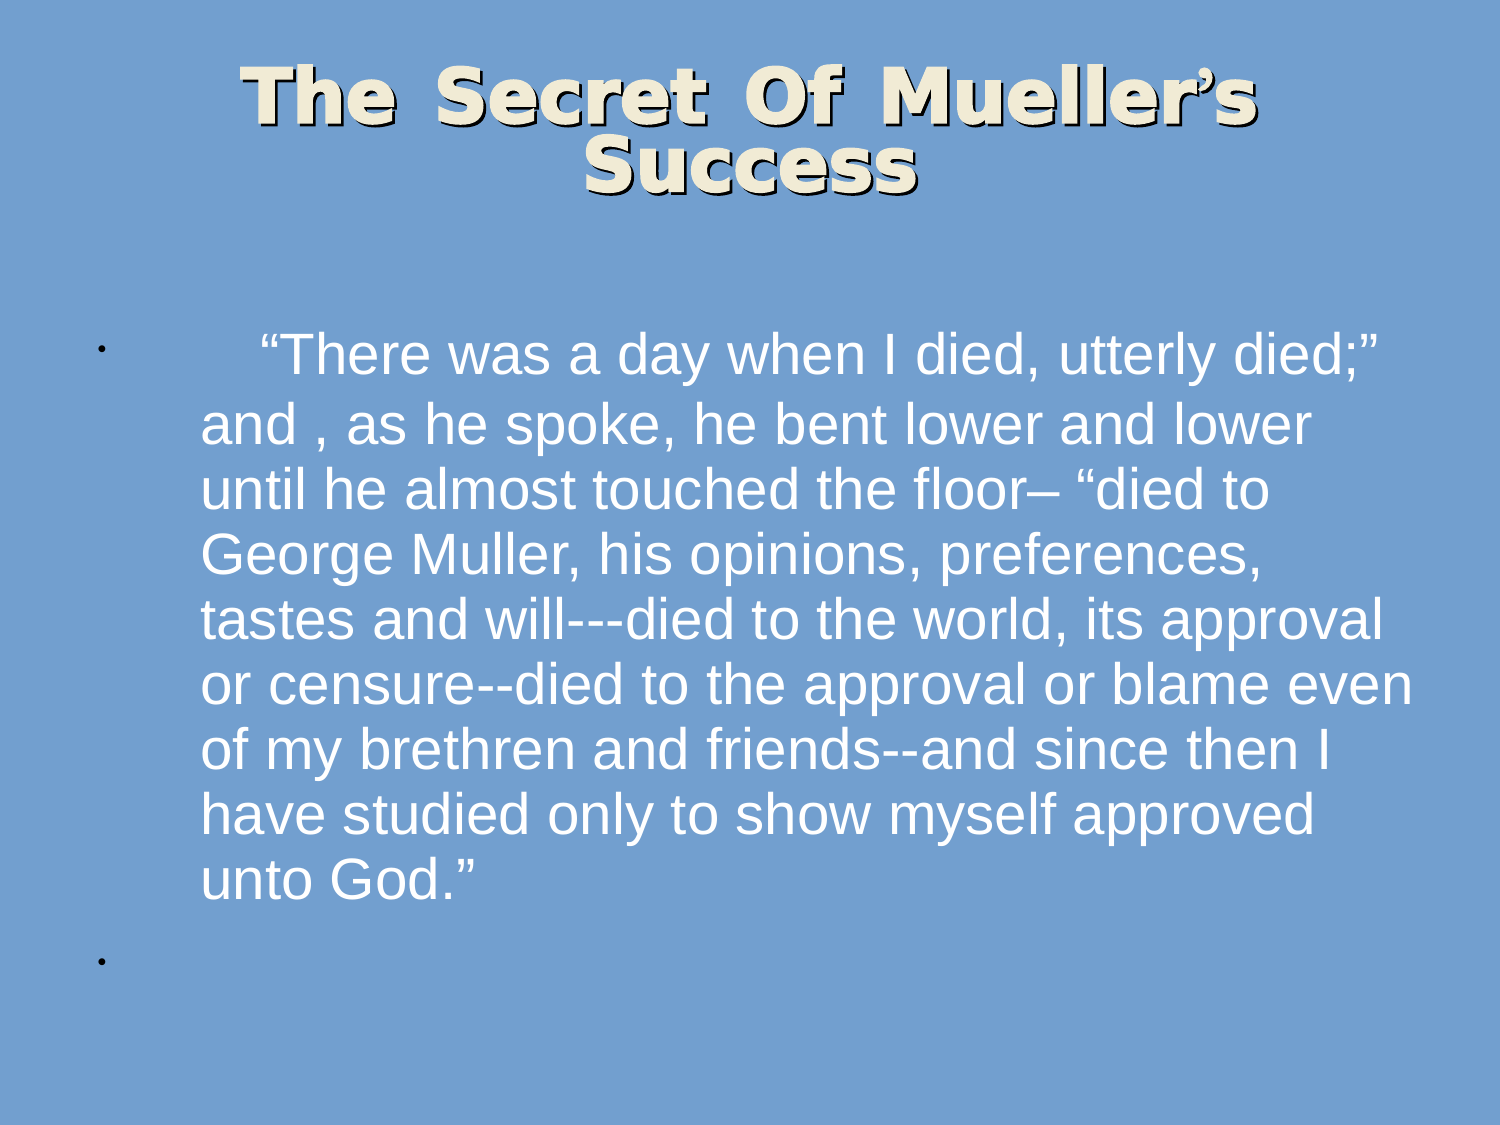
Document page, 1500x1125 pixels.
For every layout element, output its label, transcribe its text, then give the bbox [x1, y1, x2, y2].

list “There was a day when I died, utterly died;” and , as he spoke, he bent lower and lower until he almost touched the floor– “died to George Muller, his opinions, preferences, tastes and will---died to the world, its approval or censure--died to the approval or blame even of my brethren and friends--and since then I have studied only to show myself approved unto God.” [75, 312, 1426, 1085]
title The Secret Of Mueller’s Success [75, 44, 1426, 233]
